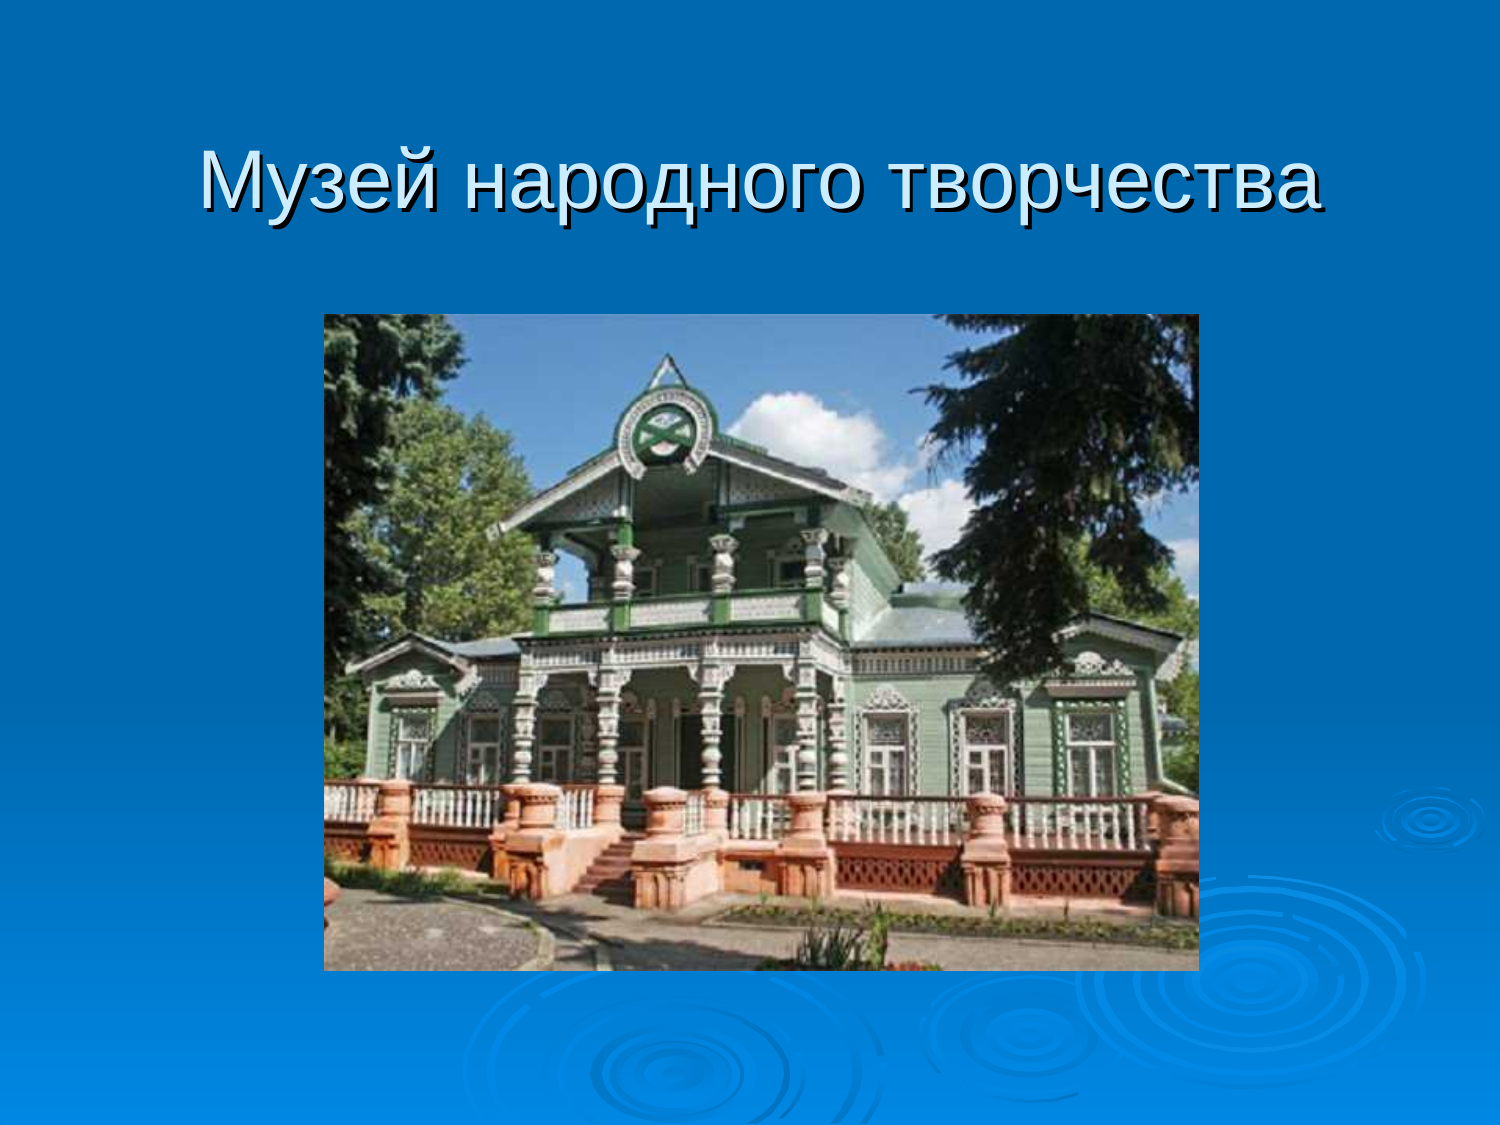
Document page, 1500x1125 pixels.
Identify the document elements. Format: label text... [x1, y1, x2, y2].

picture [324, 314, 1199, 971]
text_box Музей народного творчества [76, 62, 1351, 288]
